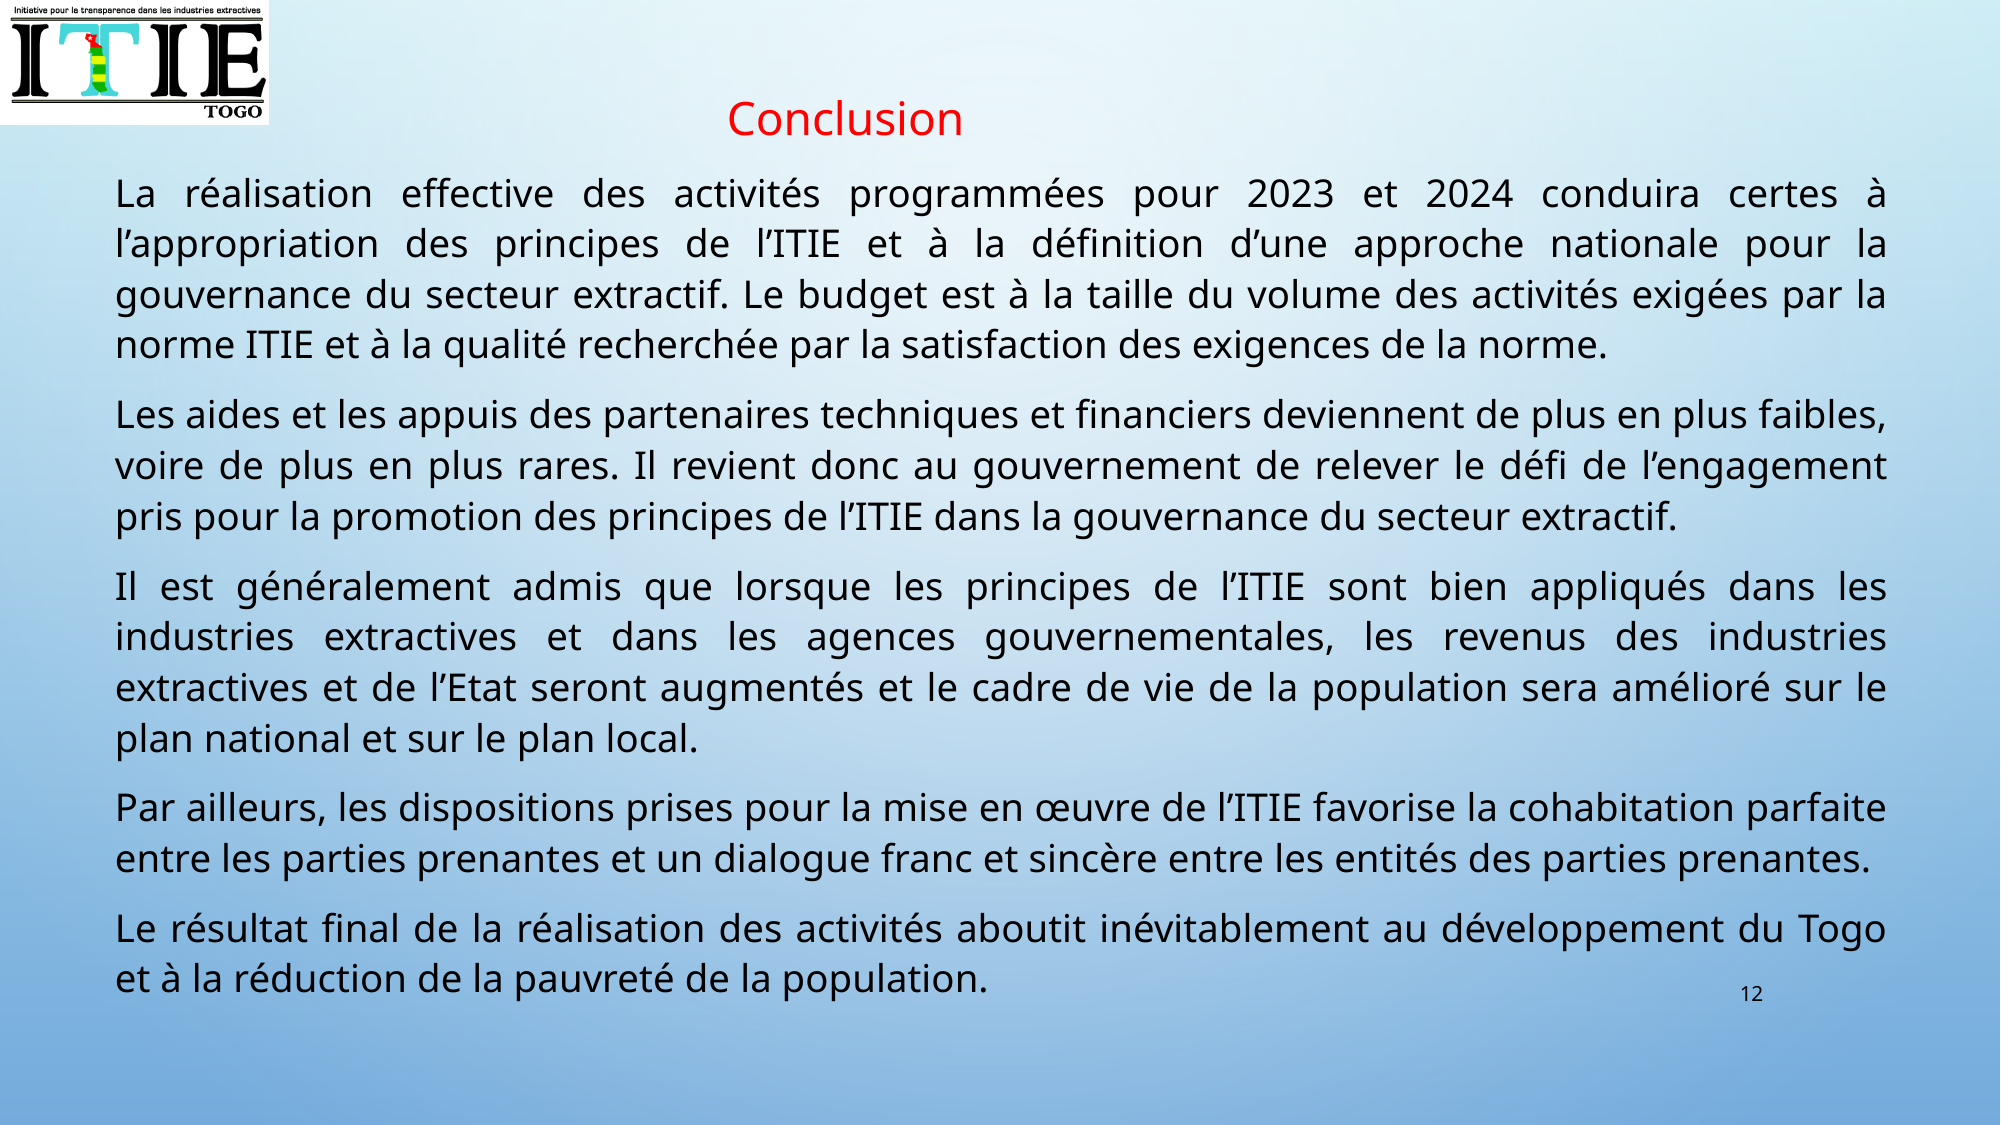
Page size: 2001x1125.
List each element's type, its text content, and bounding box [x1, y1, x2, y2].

text_box [1724, 965, 1851, 1025]
list Conclusion La réalisation effective des activités programmées pour 2023 et 2024 conduira certes à l’appropriation des principes de l’ITIE et à la définition d’une approche nationale pour la gouvernance du secteur extractif. Le budget est à la taille du volume des activités exigées par la norme ITIE et à la qualité recherchée par la satisfaction des exigences de la norme. Les aides et les appuis des partenaires techniques et financiers deviennent de plus en plus faibles, voire de plus en plus rares. Il revient donc au gouvernement de relever le défi de l’engagement pris pour la promotion des principes de l’ITIE dans la gouvernance du secteur extractif. Il est généralement admis que lorsque les principes de l’ITIE sont bien appliqués dans les industries extractives et dans les agences gouvernementales, les revenus des industries extractives et de l’Etat seront augmentés et le cadre de vie de la population sera amélioré sur le plan national et sur le plan local. Par ailleurs, les dispositions prises pour la mise en œuvre de l’ITIE favorise la cohabitation parfaite entre les parties prenantes et un dialogue franc et sincère entre les entités des parties prenantes. Le résultat final de la réalisation des activités aboutit inévitablement au développement du Togo et à la réduction de la pauvreté de la population. [99, 76, 1906, 1094]
picture [0, 0, 269, 126]
